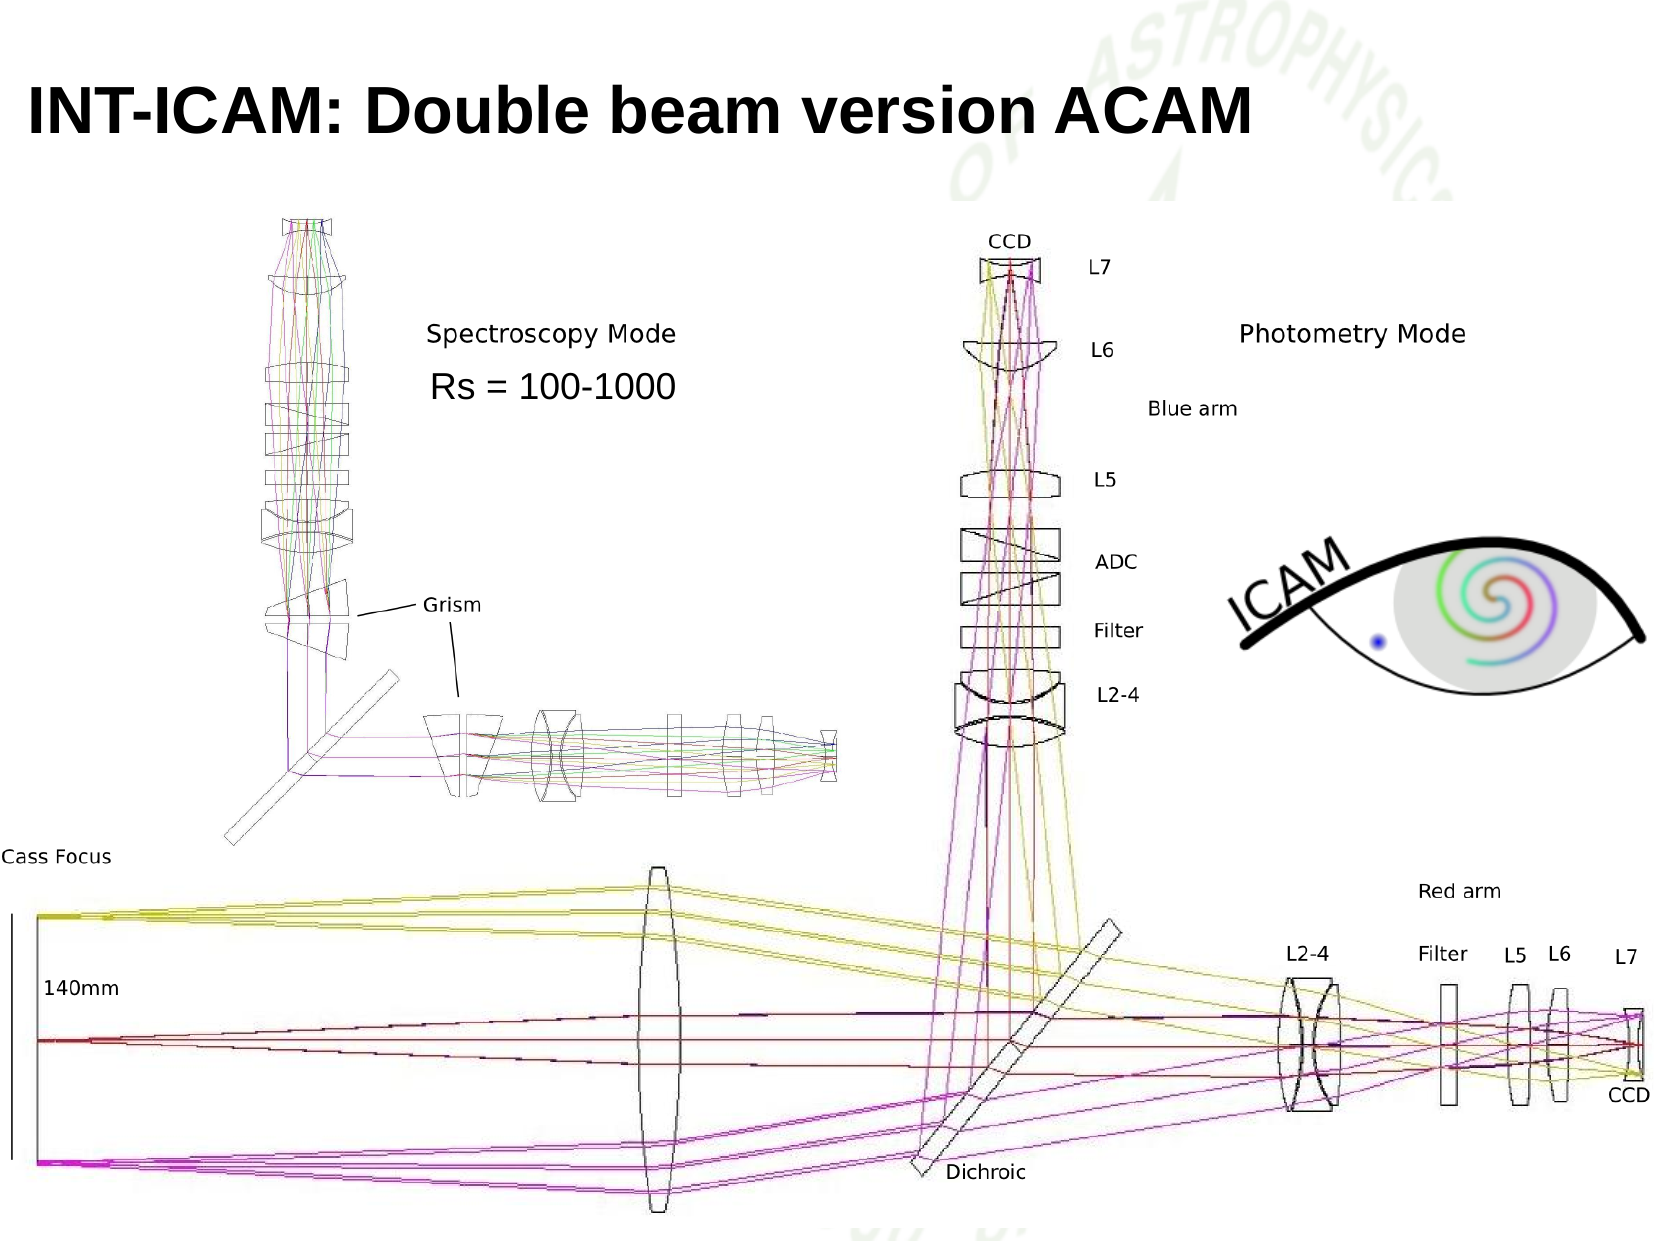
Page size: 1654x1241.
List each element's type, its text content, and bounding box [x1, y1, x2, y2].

picture [0, 0, 1654, 1241]
text_box Rs = 100-1000 [415, 358, 692, 416]
text_box INT-ICAM: Double beam version ACAM [0, 65, 1506, 156]
